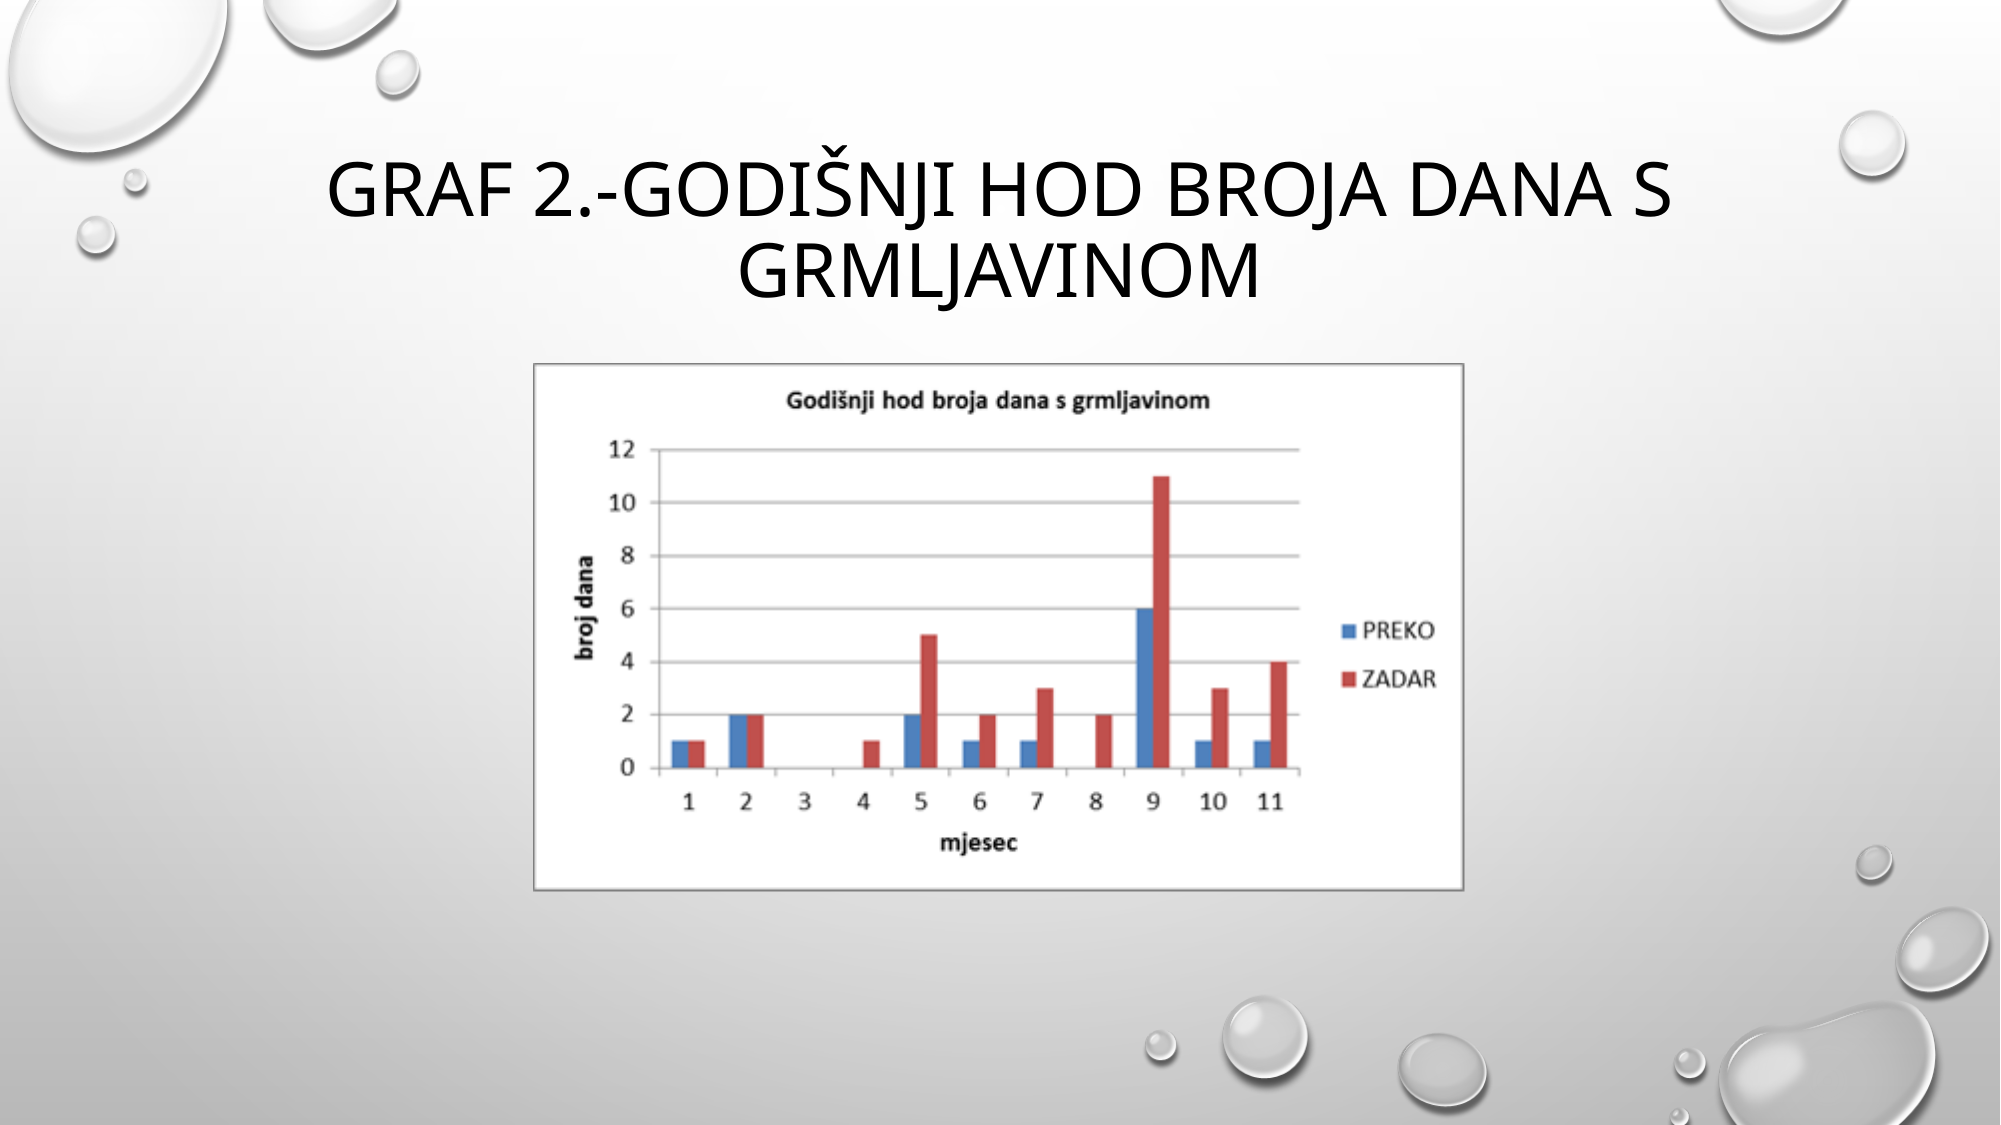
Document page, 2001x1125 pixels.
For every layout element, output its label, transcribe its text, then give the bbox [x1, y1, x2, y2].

picture [533, 363, 1467, 894]
title Graf 2.-Godišnji hod broja dana s grmljavinom [149, 101, 1851, 364]
